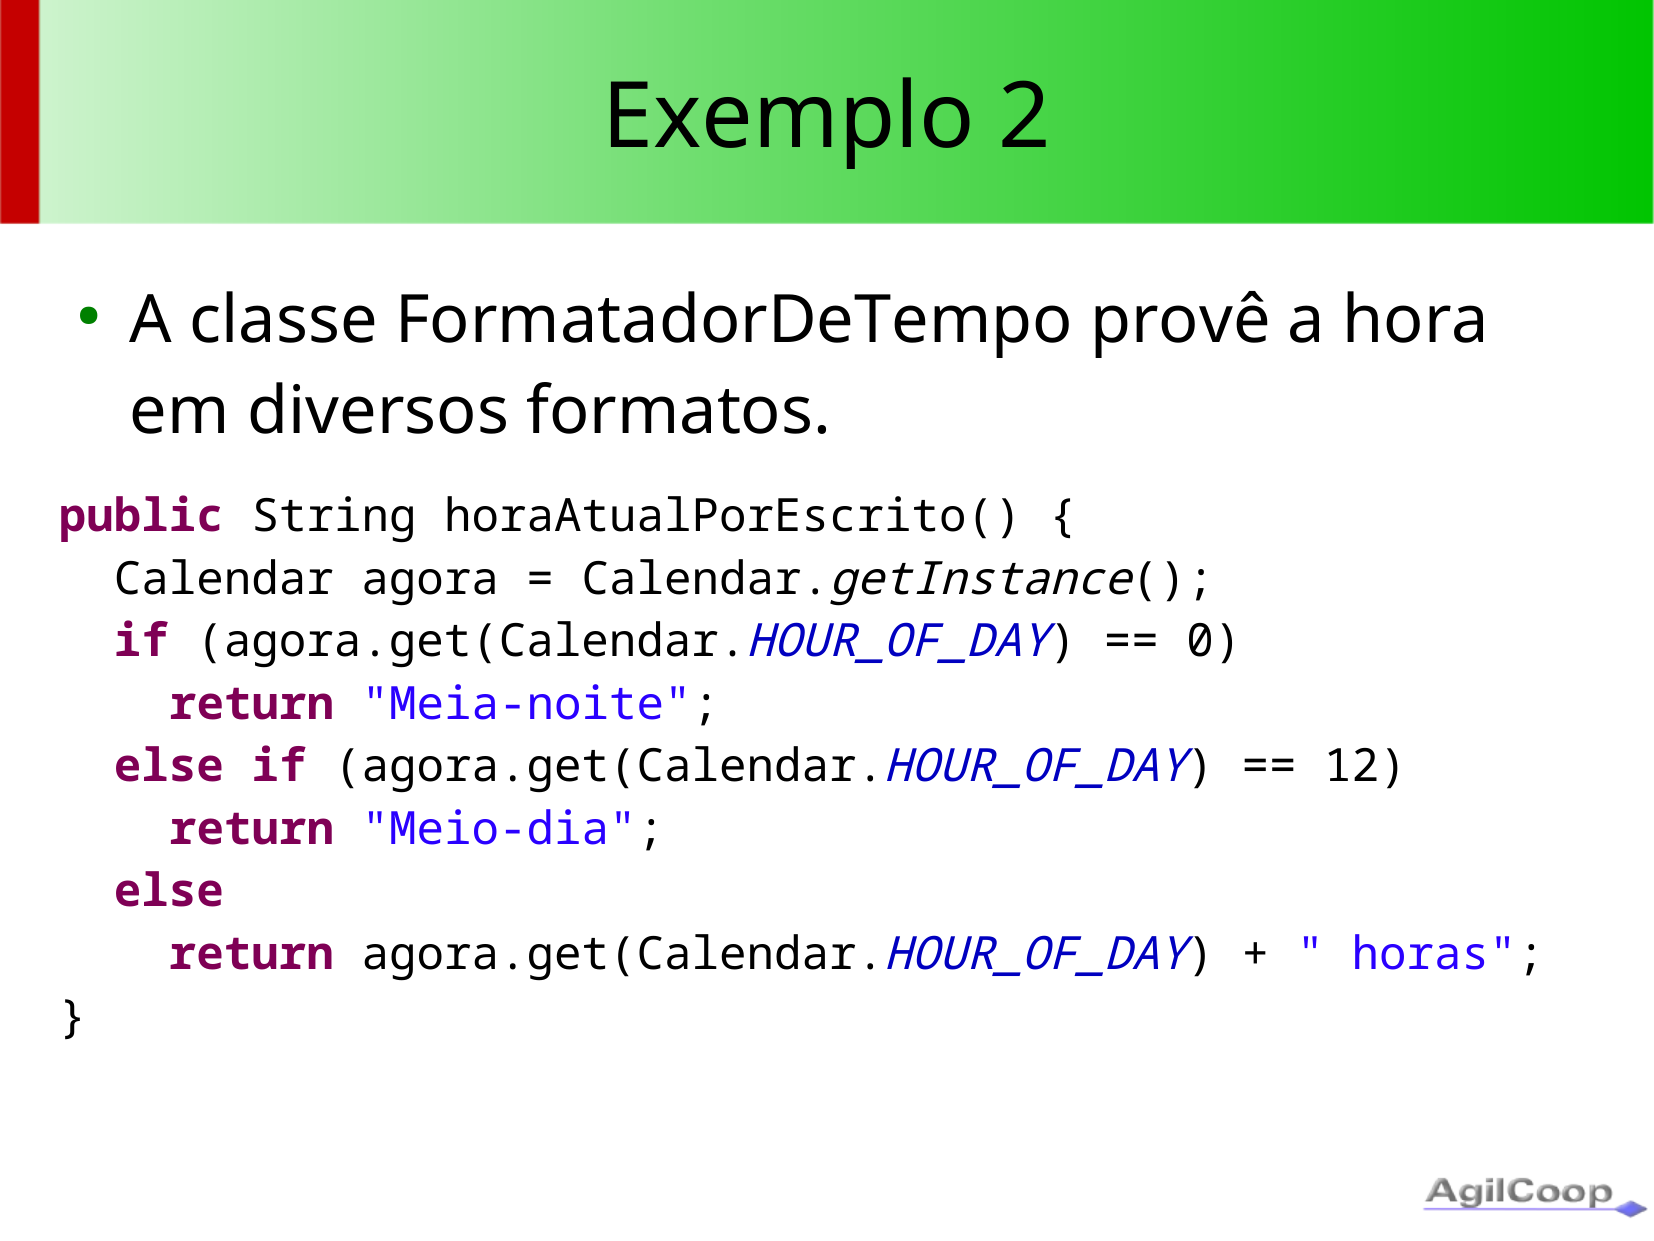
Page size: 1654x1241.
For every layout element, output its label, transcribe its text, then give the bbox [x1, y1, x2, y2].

list A classe FormatadorDeTempo provê a hora em diversos formatos. public String horaAtualPorEscrito() { Calendar agora = Calendar.getInstance(); if (agora.get(Calendar.HOUR_OF_DAY) == 0) return "Meia-noite"; else if (agora.get(Calendar.HOUR_OF_DAY) == 12) return "Meio-dia"; else return agora.get(Calendar.HOUR_OF_DAY) + " horas"; } [59, 271, 1607, 1108]
picture [0, 0, 1654, 1241]
title Exemplo 2 [82, 8, 1571, 216]
